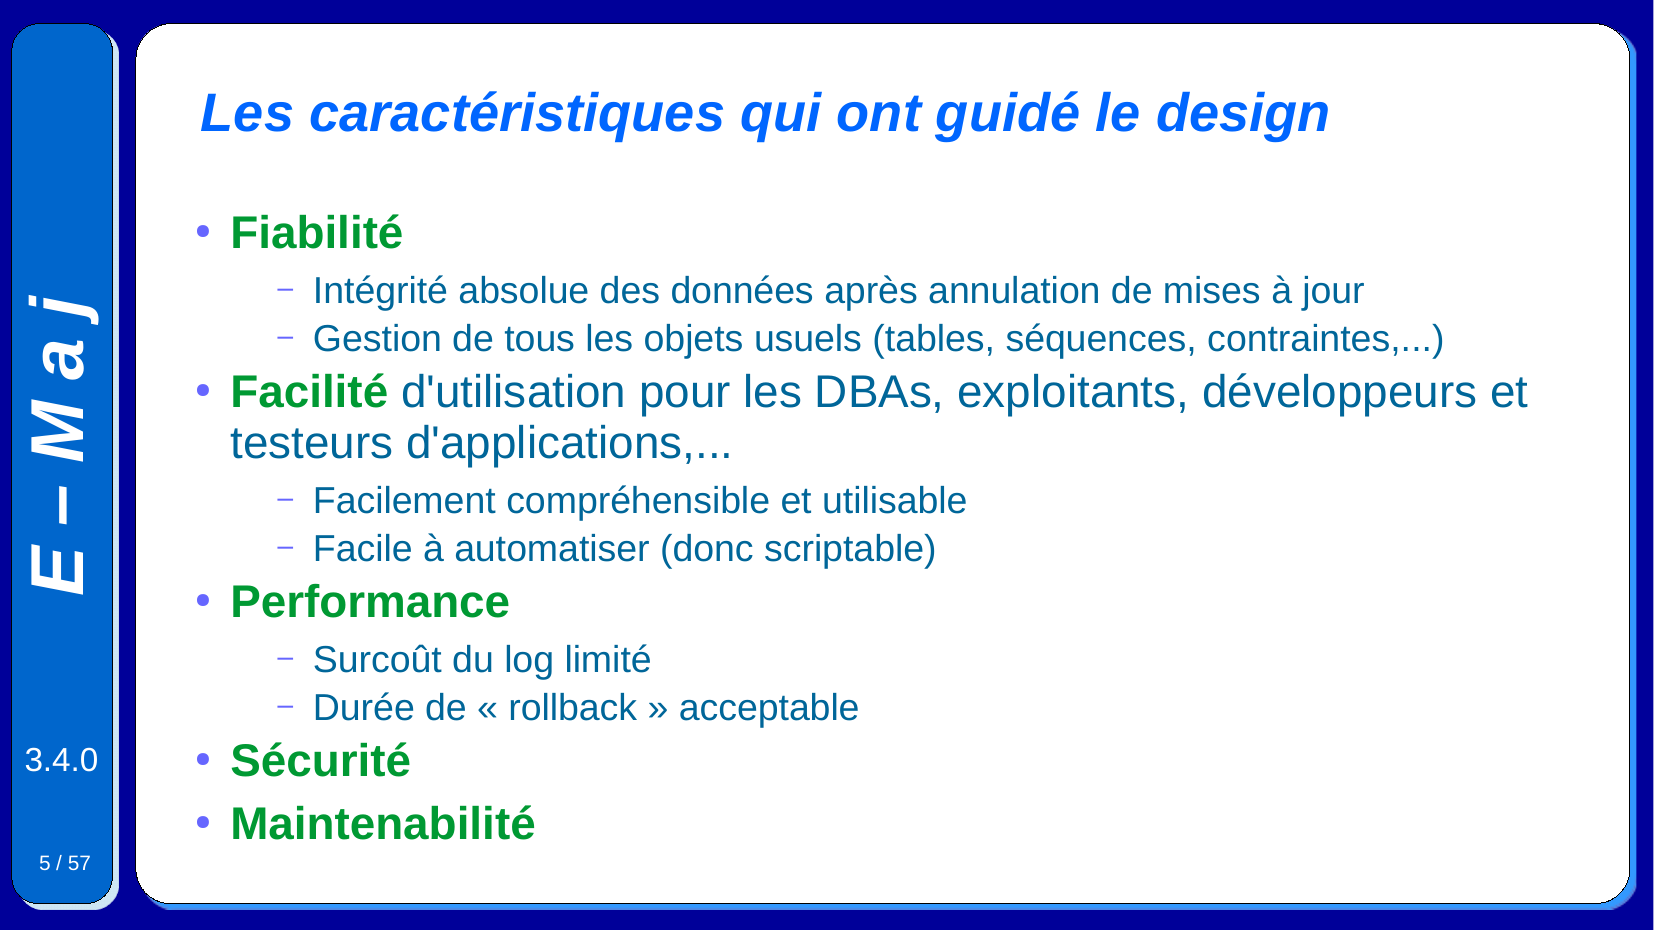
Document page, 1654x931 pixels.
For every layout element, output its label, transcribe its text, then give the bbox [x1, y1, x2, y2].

list Fiabilité Intégrité absolue des données après annulation de mises à jour Gestion de tous les objets usuels (tables, séquences, contraintes,...) Facilité d'utilisation pour les DBAs, exploitants, développeurs et testeurs d'applications,... Facilement compréhensible et utilisable Facile à automatiser (donc scriptable) Performance Surcoût du log limité Durée de « rollback » acceptable Sécurité Maintenabilité [177, 206, 1587, 849]
title Les caractéristiques qui ont guidé le design [200, 34, 1575, 191]
